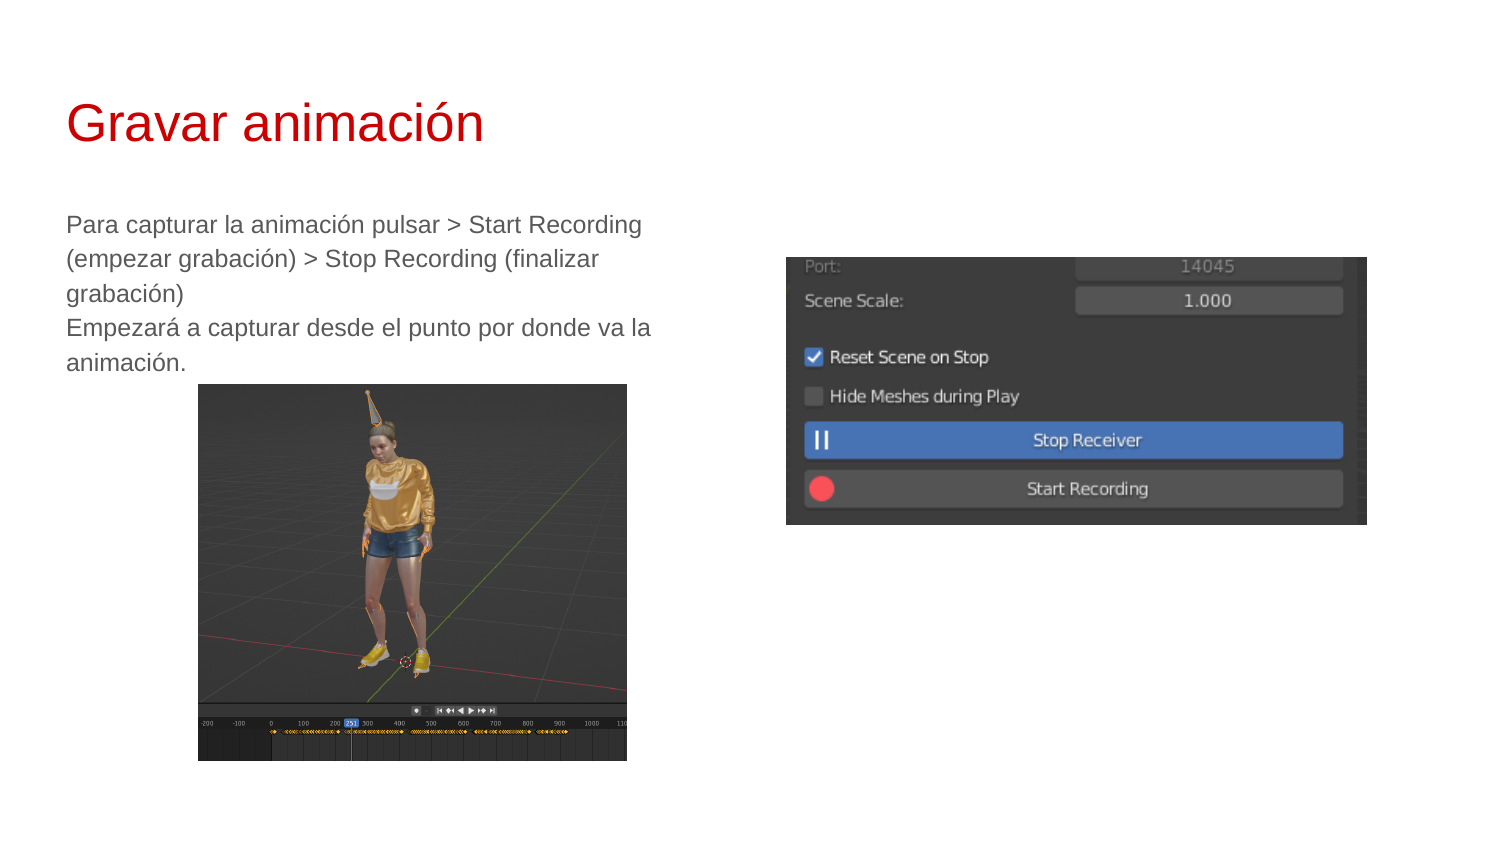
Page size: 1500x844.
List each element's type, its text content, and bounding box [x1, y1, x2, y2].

list Para capturar la animación pulsar > Start Recording (empezar grabación) > Stop Recording (finalizar grabación) Empezará a capturar desde el punto por donde va la animación. [51, 189, 693, 750]
title Gravar animación [51, 72, 1449, 167]
picture [786, 257, 1367, 525]
picture [198, 384, 627, 761]
